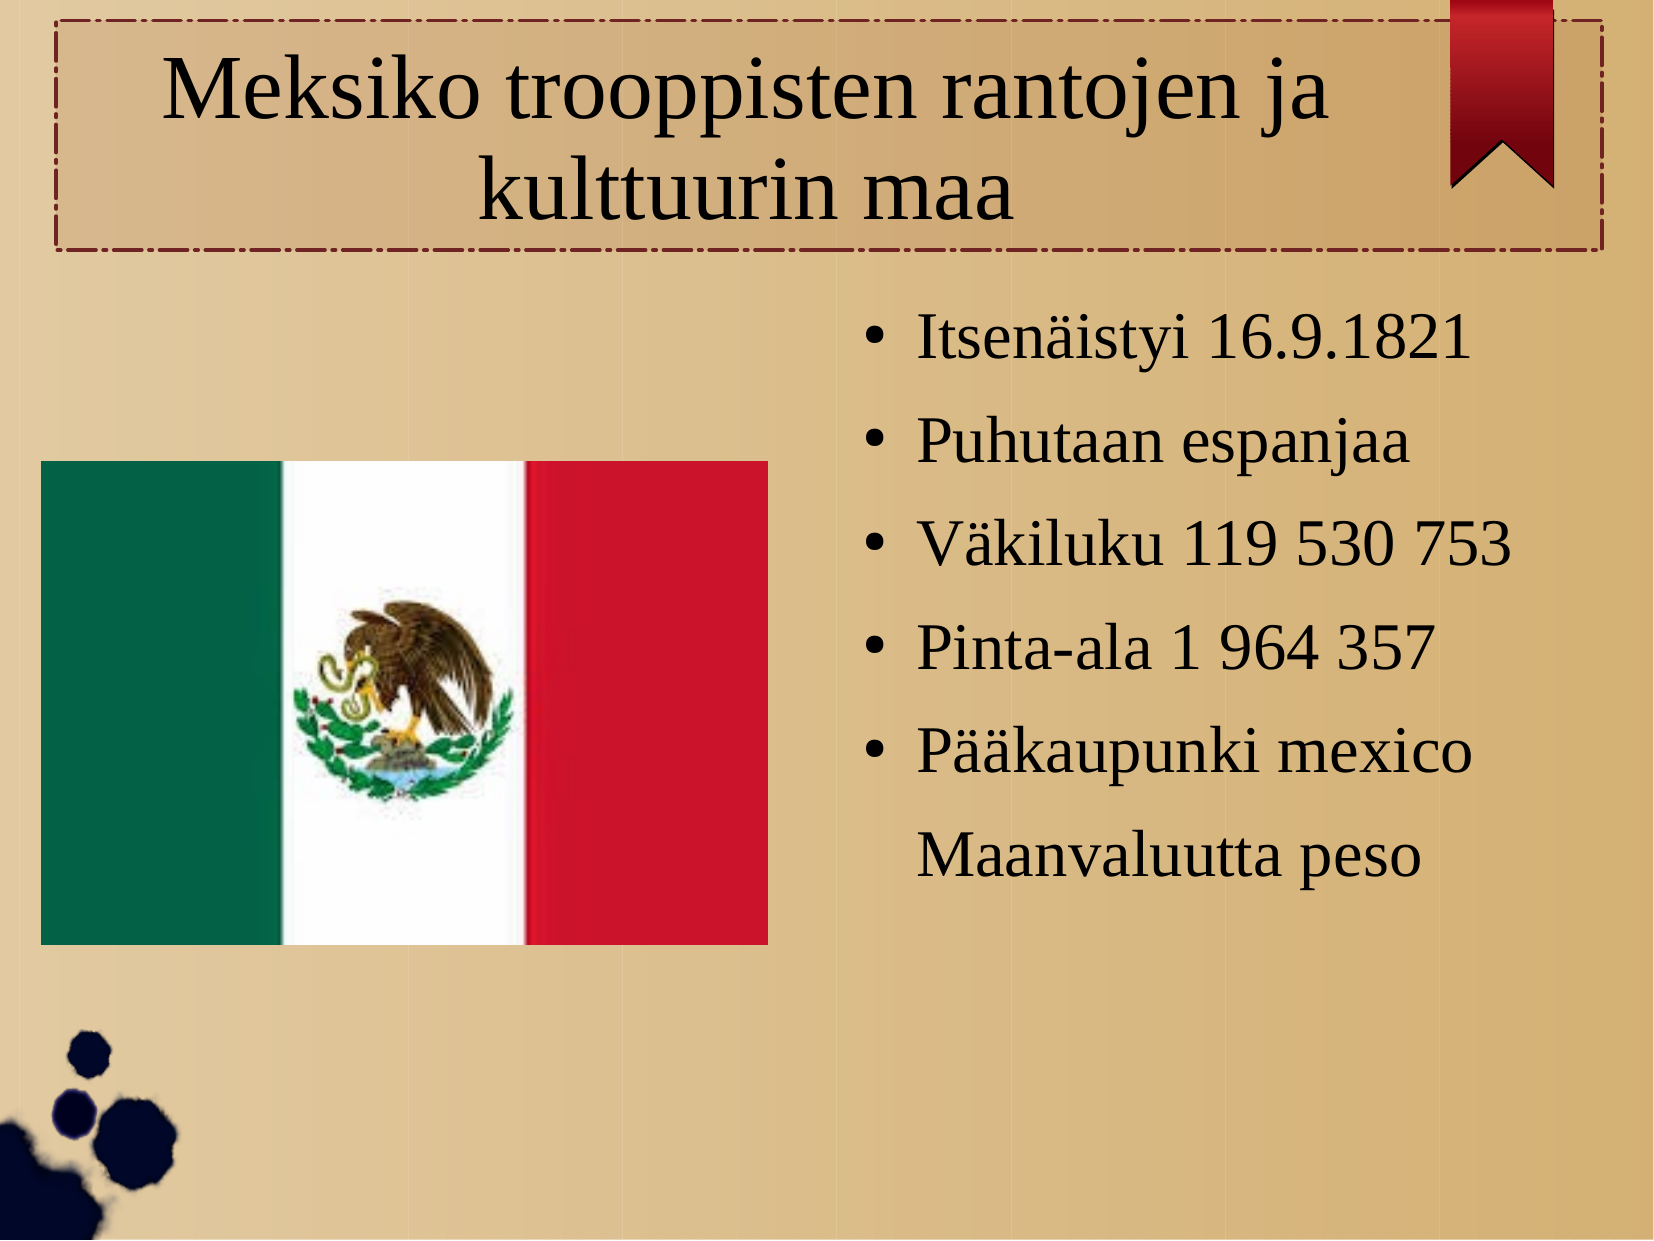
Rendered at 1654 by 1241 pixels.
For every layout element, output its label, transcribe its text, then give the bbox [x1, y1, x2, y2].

title Meksiko trooppisten rantojen ja kulttuurin maa [82, 35, 1412, 240]
list [845, 299, 1572, 1019]
picture [41, 461, 768, 945]
